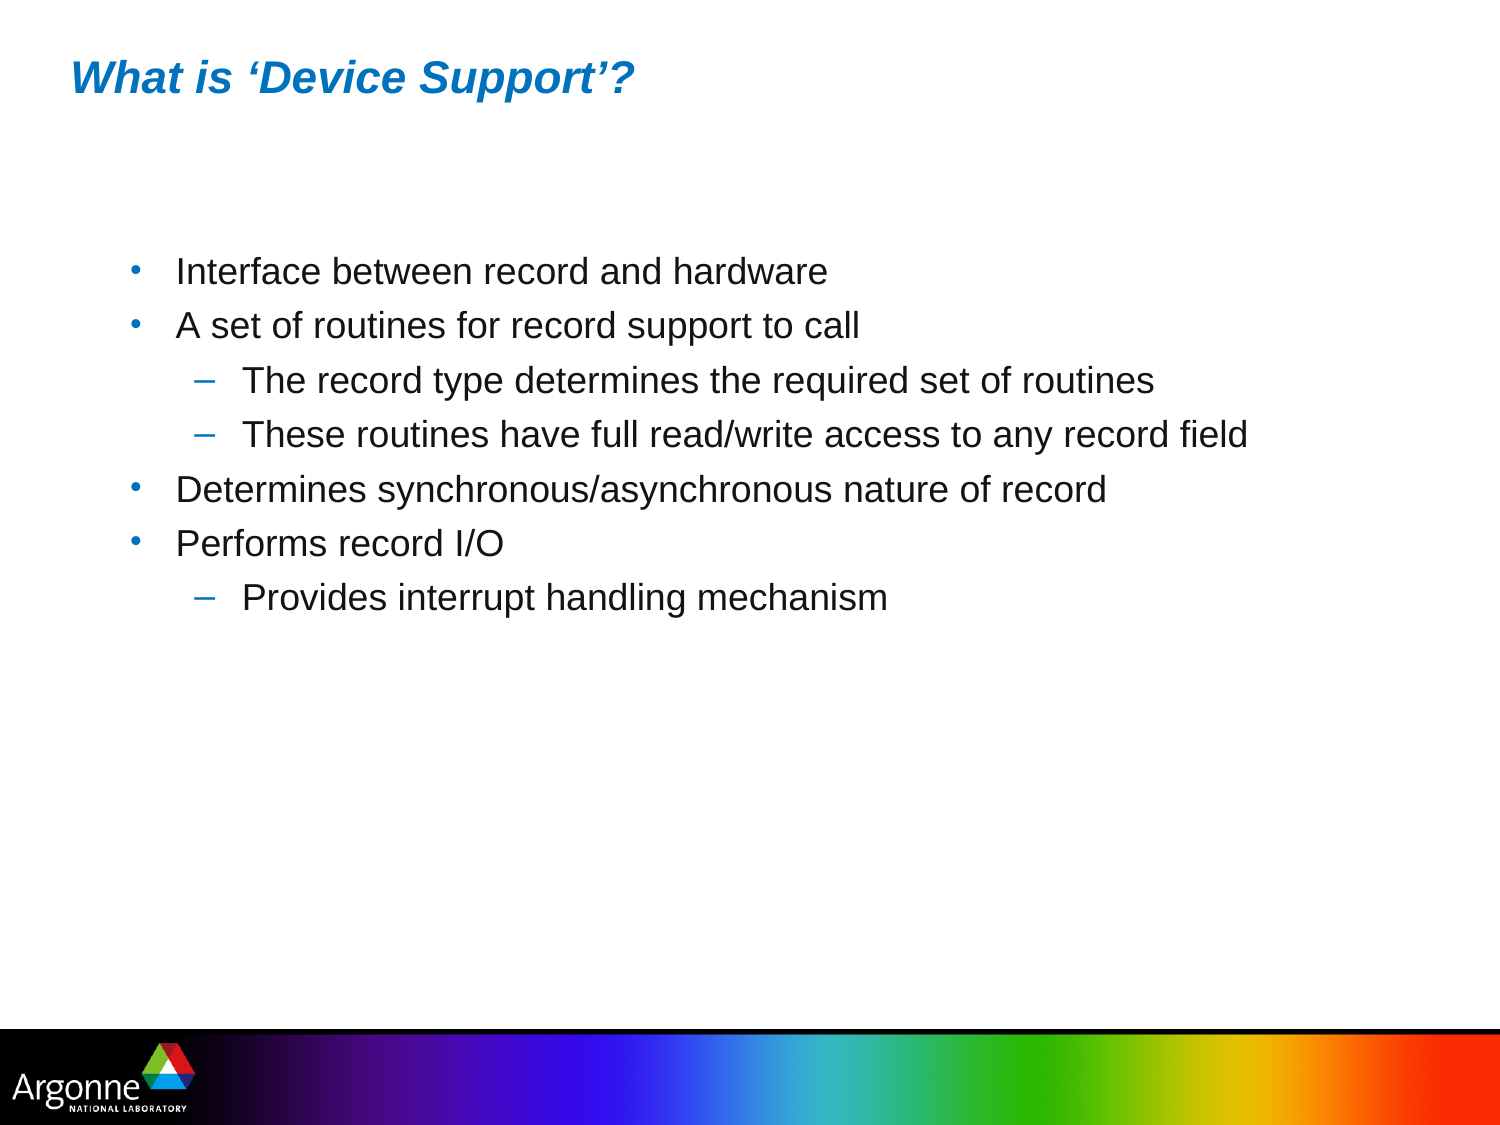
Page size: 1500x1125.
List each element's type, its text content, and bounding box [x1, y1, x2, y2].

picture [0, 1029, 1500, 1125]
title What is ‘Device Support’? [55, 54, 1361, 112]
list Interface between record and hardware A set of routines for record support to call The record type determines the required set of routines These routines have full read/write access to any record field Determines synchronous/asynchronous nature of record Performs record I/O Provides interrupt handling mechanism [114, 239, 1459, 682]
